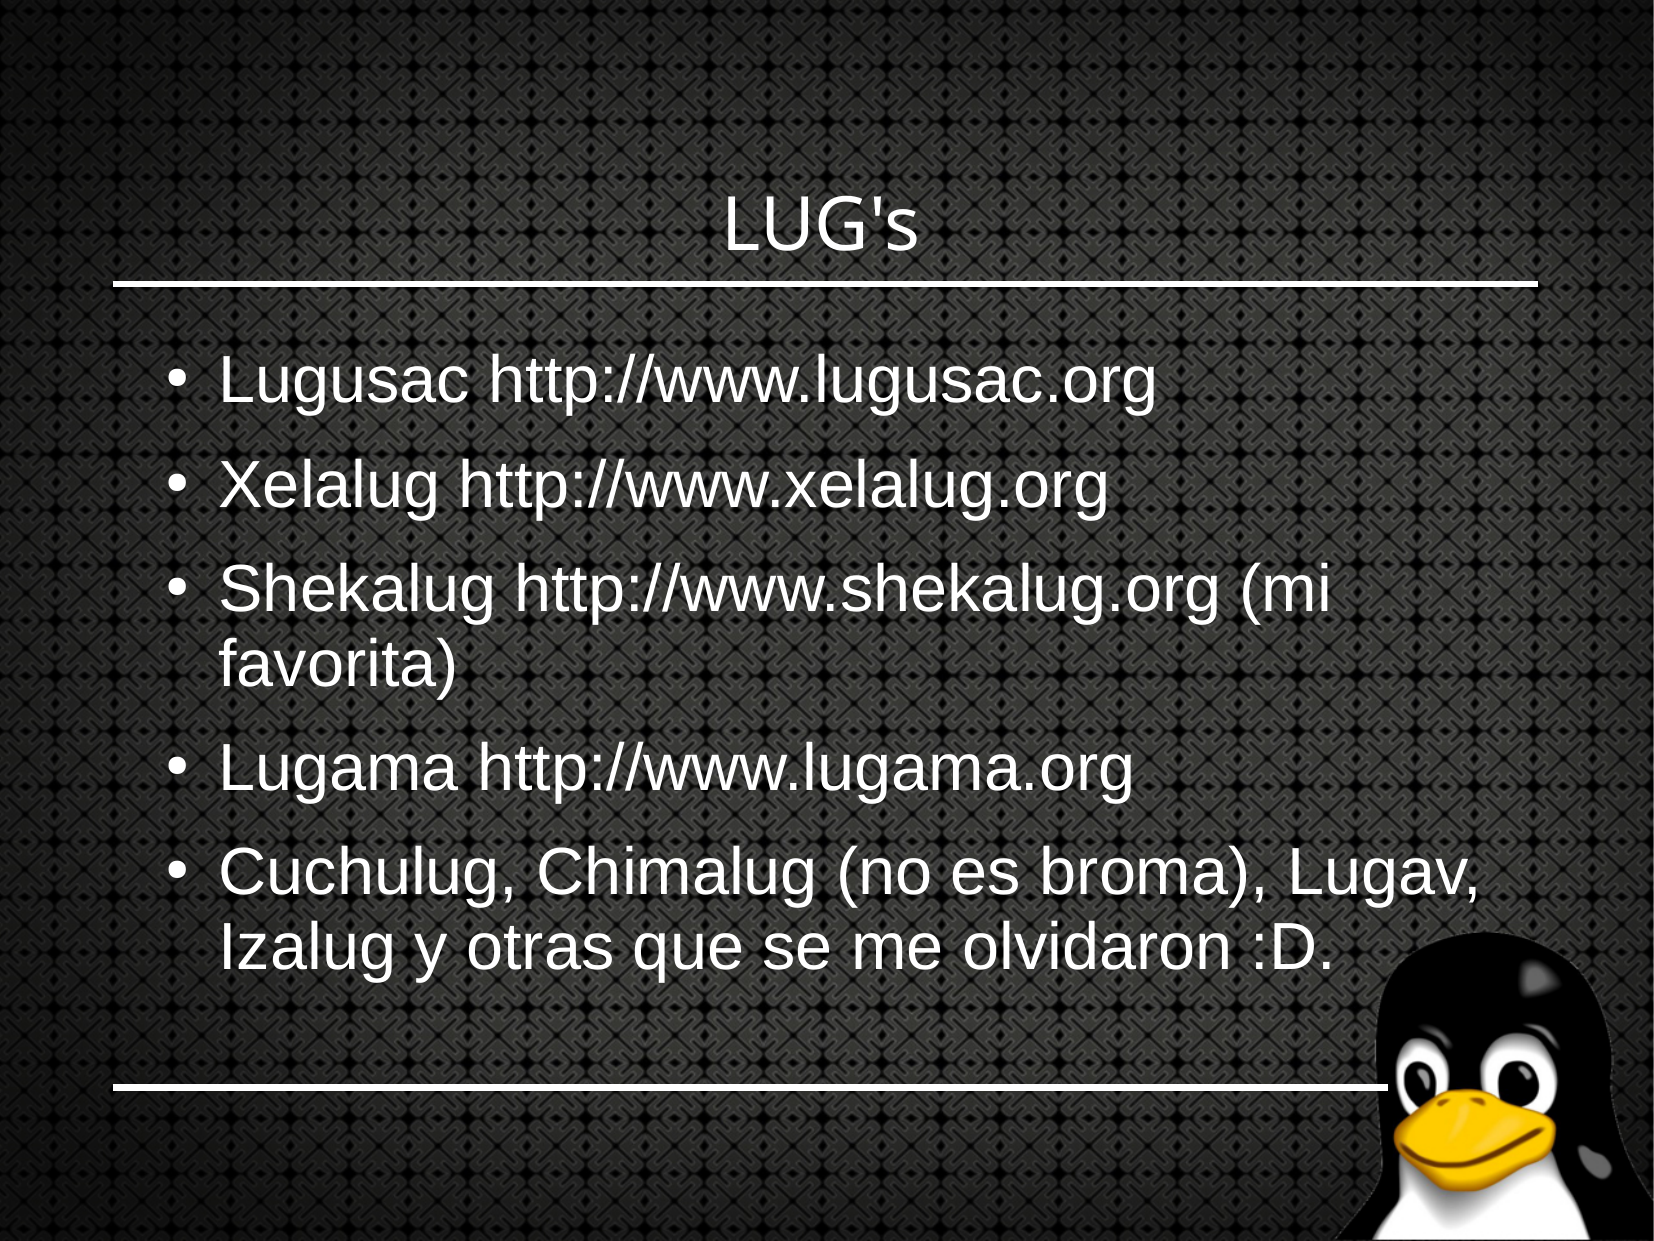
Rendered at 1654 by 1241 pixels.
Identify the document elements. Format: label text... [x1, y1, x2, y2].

picture [0, 0, 1654, 1241]
title LUG's [135, 125, 1506, 318]
list Lugusac http://www.lugusac.org Xelalug http://www.xelalug.org Shekalug http://www.shekalug.org (mi favorita) Lugama http://www.lugama.org Cuchulug, Chimalug (no es broma), Lugav, Izalug y otras que se me olvidaron :D. [147, 342, 1506, 984]
